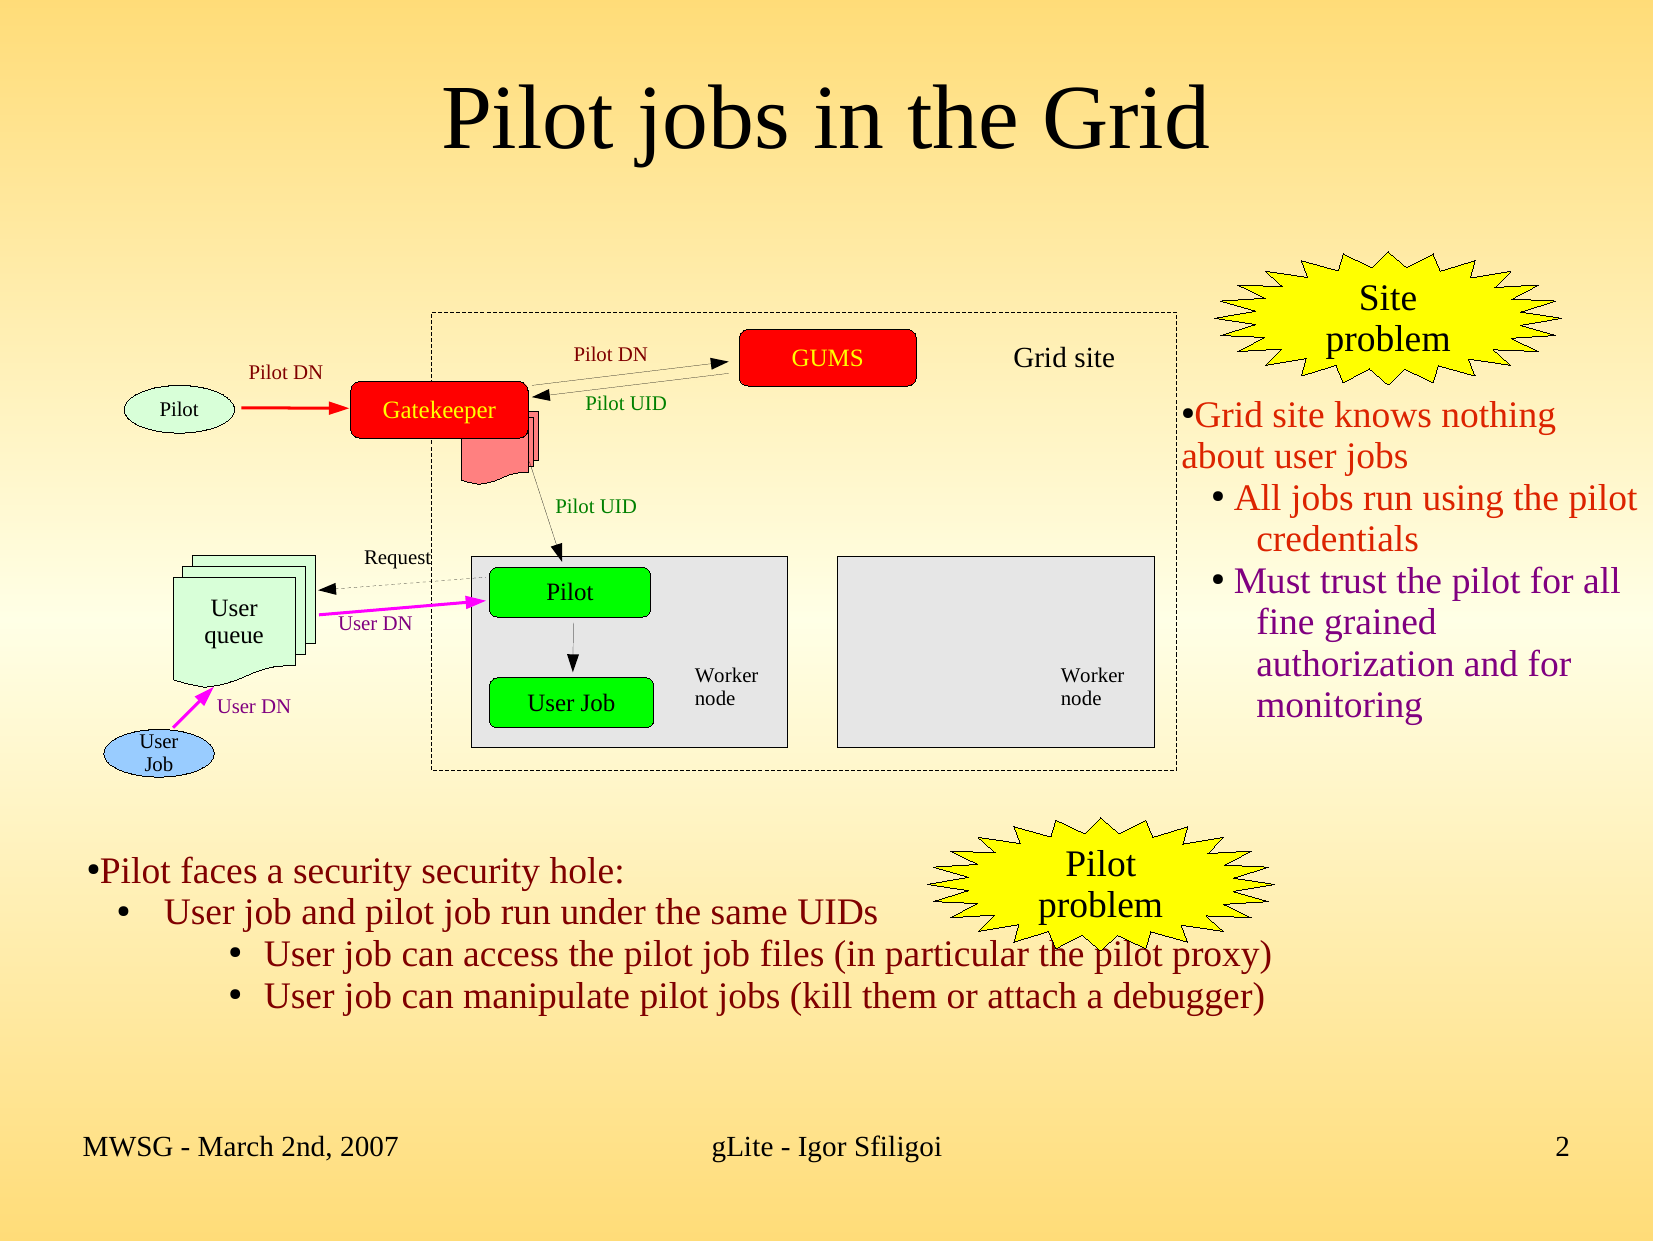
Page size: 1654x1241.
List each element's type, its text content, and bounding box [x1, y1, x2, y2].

title Pilot jobs in the Grid [82, 13, 1571, 222]
text_box Pilot faces a security security hole: User job and pilot job run under the same UIDs User job can access the pilot job files (in particular the pilot proxy) User job can manipulate pilot jobs (kill them or attach a debugger) [72, 842, 1365, 1066]
text_box User Job [489, 677, 654, 728]
text_box Pilot UID [570, 384, 691, 434]
text_box [461, 411, 539, 485]
text_box User Job [103, 729, 215, 778]
text_box Worker node [1046, 656, 1141, 730]
text_box Gatekeeper [350, 381, 529, 439]
text_box User DN [202, 687, 321, 737]
text_box Pilot [489, 567, 651, 618]
text_box Worker node [679, 656, 774, 730]
text_box User DN [323, 604, 442, 655]
text_box User queue [173, 555, 316, 687]
text_box Pilot [124, 385, 235, 434]
text_box Grid site knows nothing about user jobs All jobs run using the pilot credentials Must trust the pilot for all fine grained authorization and for monitoring [1166, 386, 1653, 766]
text_box Pilot UID [540, 487, 661, 538]
text_box Site problem [1214, 251, 1562, 385]
text_box Pilot DN [233, 353, 348, 404]
text_box [471, 556, 788, 748]
text_box Pilot problem [927, 817, 1275, 951]
text_box Request [349, 538, 446, 583]
text_box Grid site [998, 333, 1131, 390]
text_box GUMS [739, 329, 917, 387]
text_box [837, 556, 1155, 748]
text_box Pilot DN [558, 336, 673, 386]
